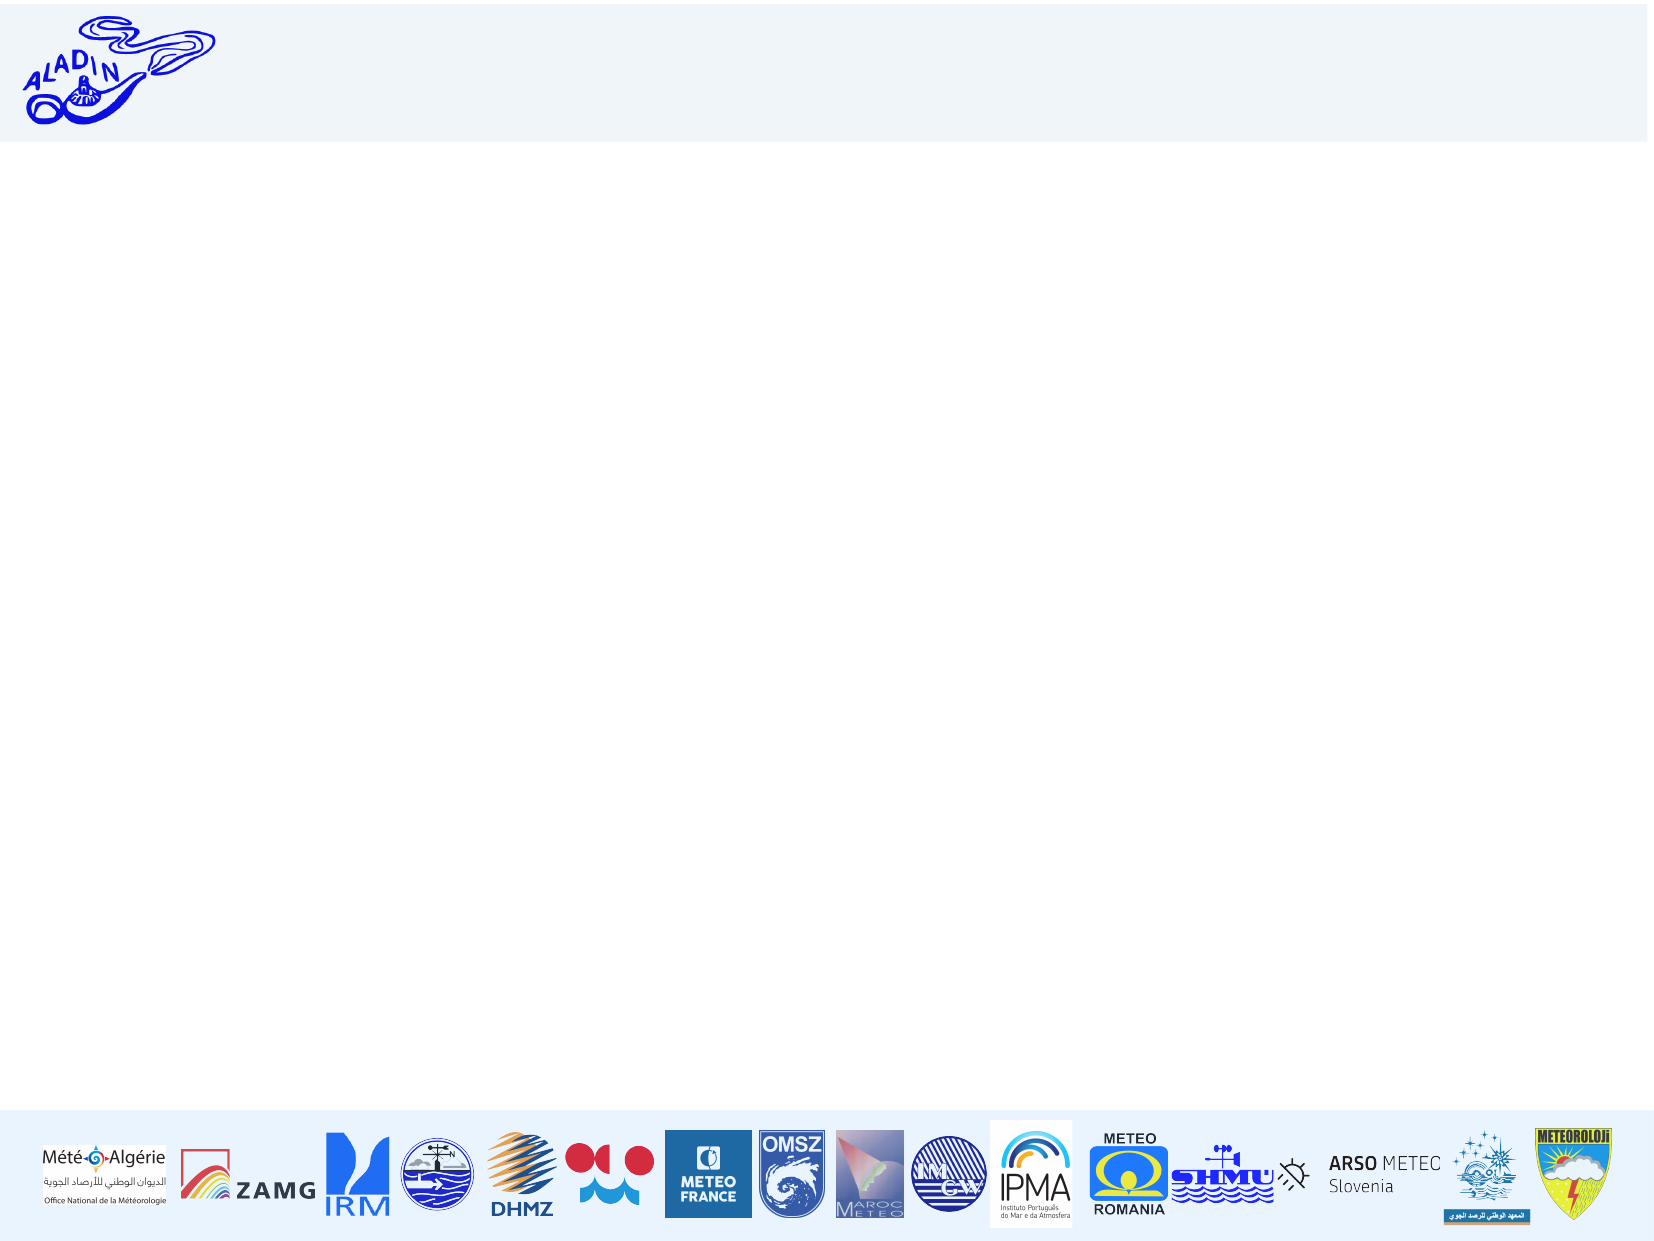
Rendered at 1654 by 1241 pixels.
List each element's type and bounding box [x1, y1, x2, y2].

picture [43, 1145, 166, 1205]
picture [6, 4, 230, 140]
picture [1326, 1138, 1440, 1210]
picture [1269, 1138, 1313, 1210]
picture [989, 1120, 1073, 1228]
